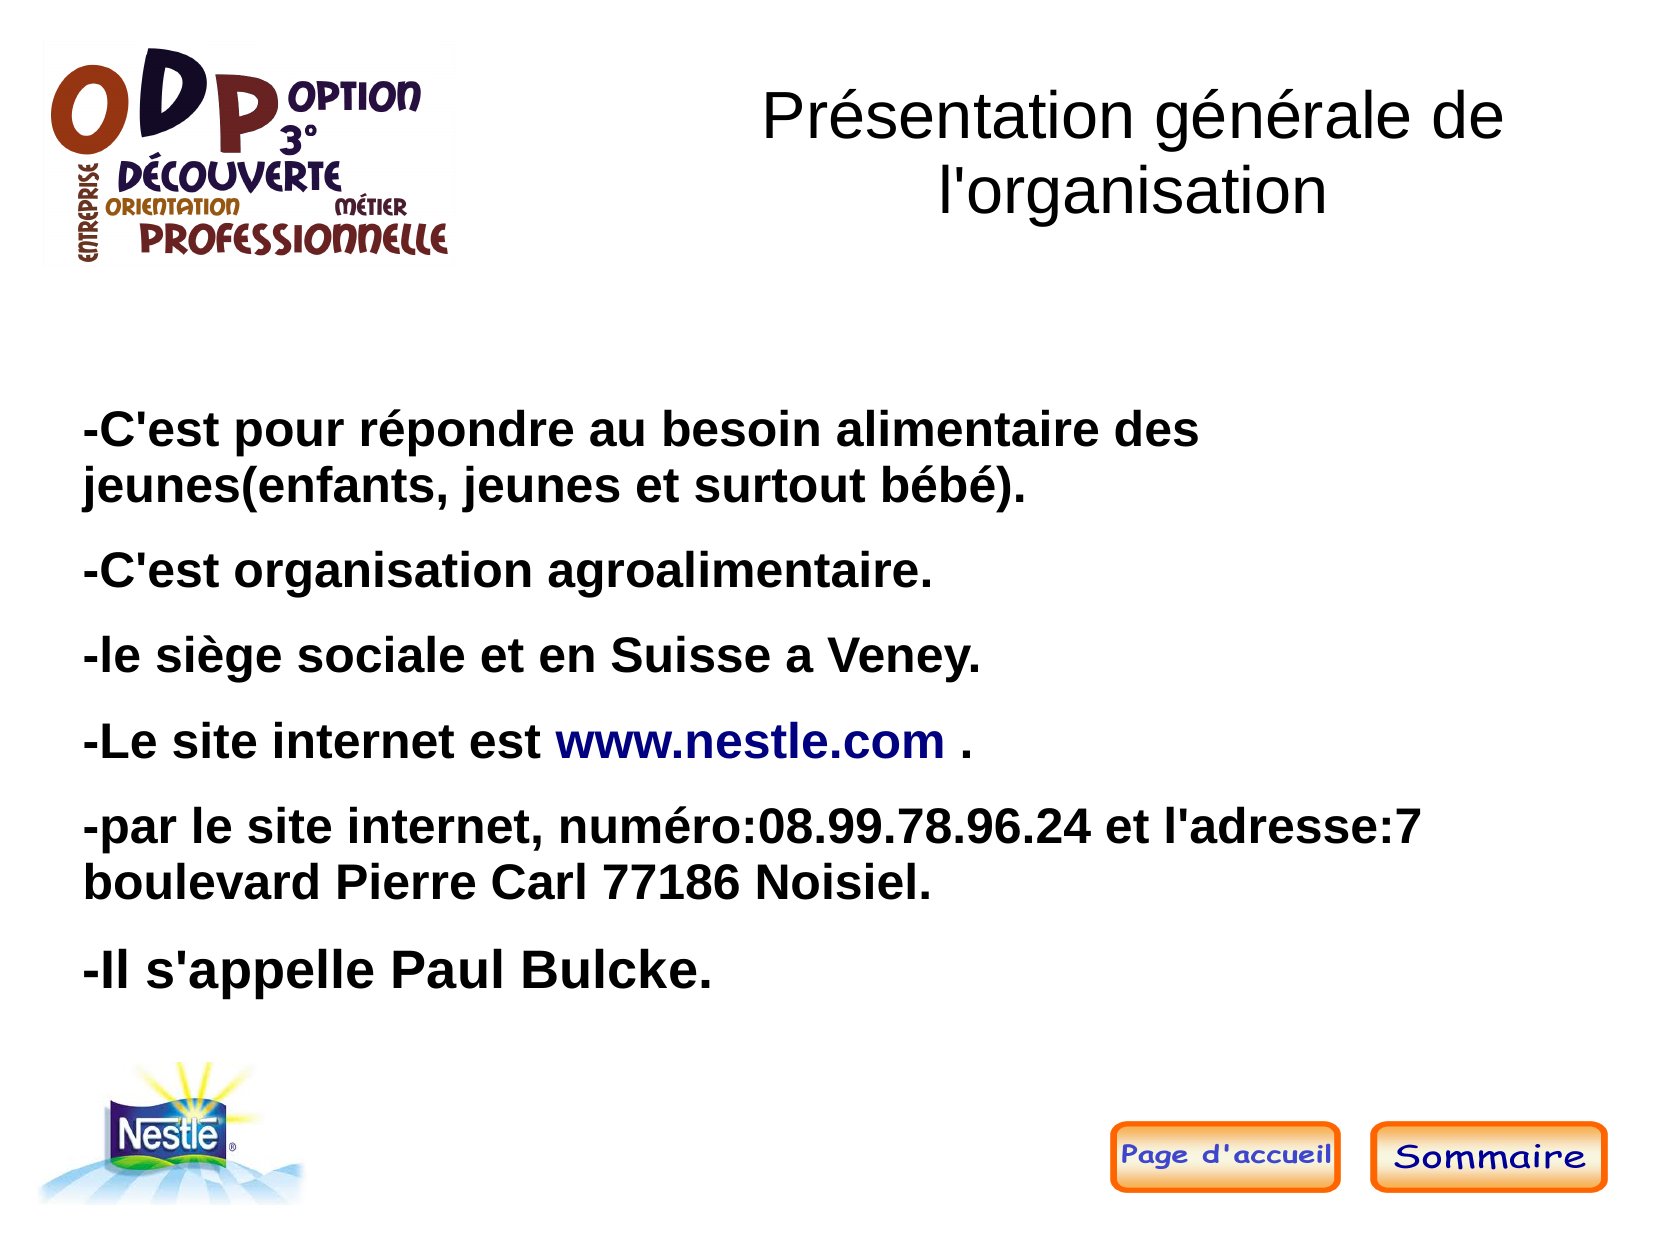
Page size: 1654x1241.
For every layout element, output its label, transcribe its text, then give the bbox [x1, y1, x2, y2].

list -C'est pour répondre au besoin alimentaire des jeunes(enfants, jeunes et surtout bébé). -C'est organisation agroalimentaire. -le siège sociale et en Suisse a Veney. -Le site internet est www.nestle.com . -par le site internet, numéro:08.99.78.96.24 et l'adresse:7 boulevard Pierre Carl 77186 Noisiel. -Il s'appelle Paul Bulcke. [82, 401, 1571, 1040]
picture [35, 1062, 308, 1205]
picture [1370, 1121, 1608, 1193]
picture [43, 41, 455, 266]
title Présentation générale de l'organisation [637, 49, 1630, 257]
picture [1110, 1121, 1341, 1193]
